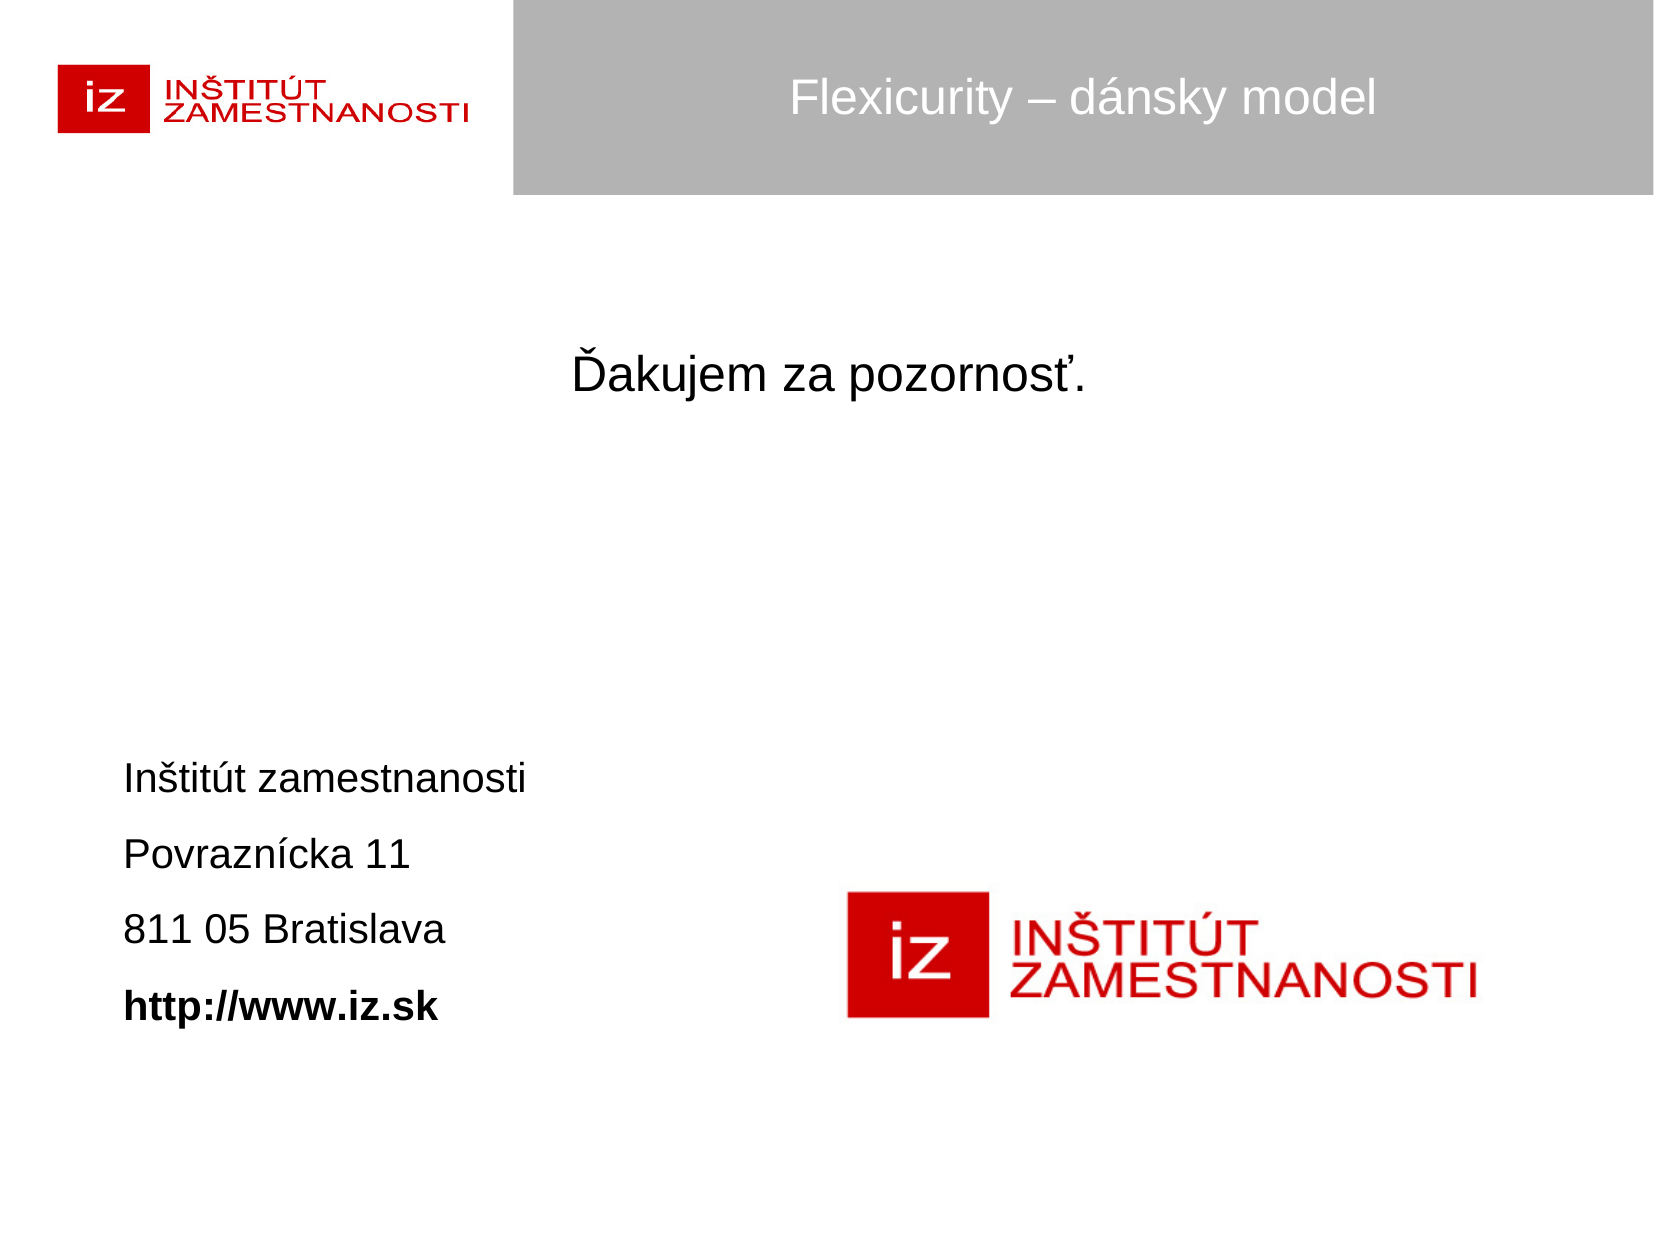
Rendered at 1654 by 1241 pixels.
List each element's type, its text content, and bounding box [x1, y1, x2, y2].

text_box Flexicurity – dánsky model [513, 0, 1654, 195]
list Ďakujem za pozornosť. Inštitút zamestnanosti Povraznícka 11 811 05 Bratislava http://www.iz.sk [123, 346, 1536, 1214]
picture [769, 782, 1554, 1122]
text_box [0, 0, 1654, 196]
picture [6, 5, 513, 189]
